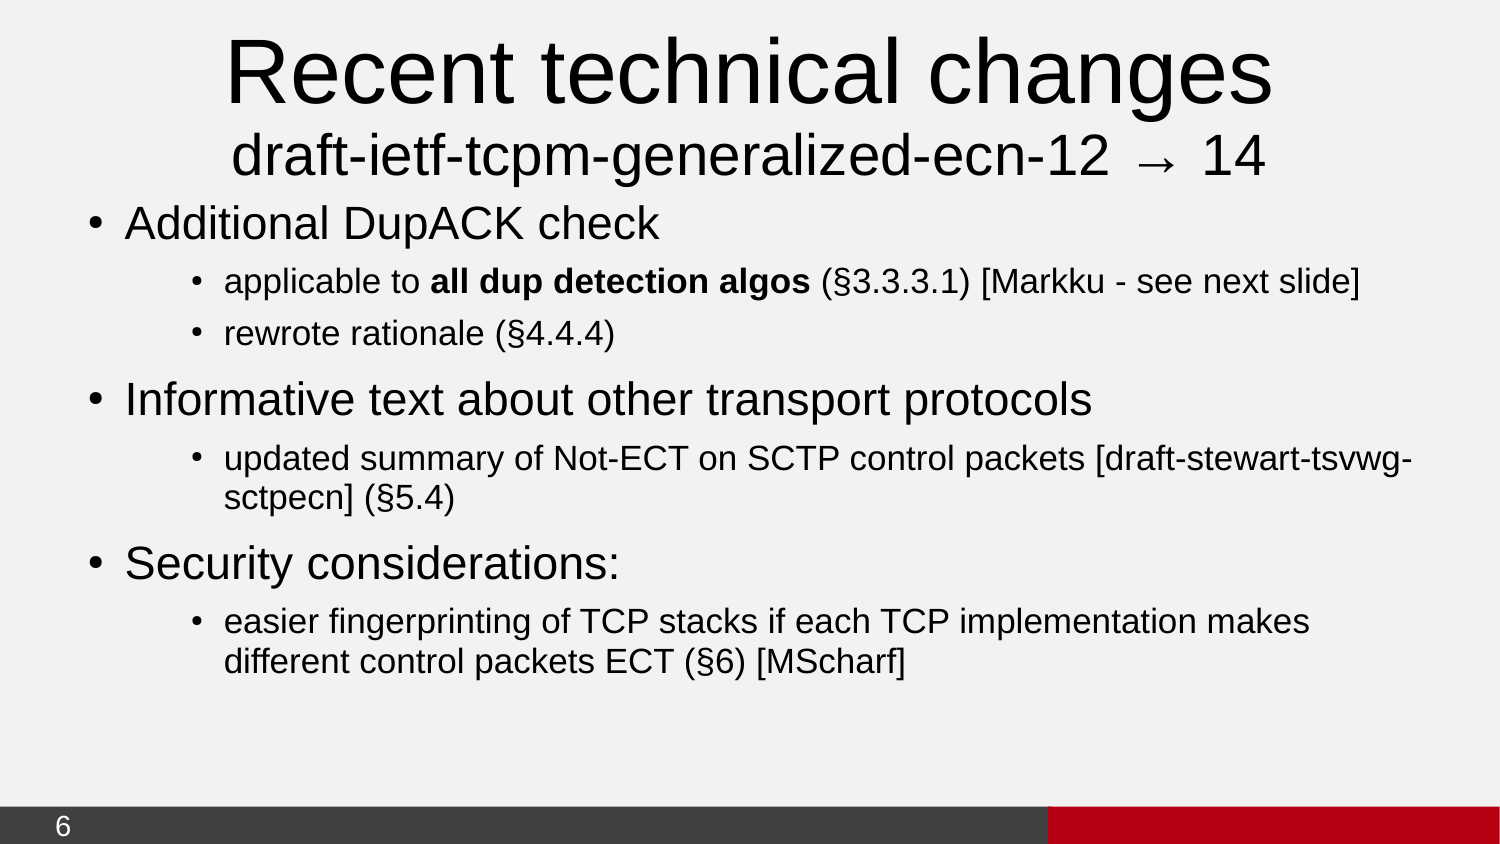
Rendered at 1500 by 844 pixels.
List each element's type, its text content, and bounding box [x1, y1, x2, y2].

title Recent technical changes draft-ietf-tcpm-generalized-ecn-12 → 14 [75, 20, 1425, 188]
list Additional DupACK check applicable to all dup detection algos (§3.3.3.1) [Markku - see next slide] rewrote rationale (§4.4.4) Informative text about other transport protocols updated summary of Not-ECT on SCTP control packets [draft-stewart-tsvwg-sctpecn] (§5.4) Security considerations: easier fingerprinting of TCP stacks if each TCP implementation makes different control packets ECT (§6) [MScharf] [75, 197, 1425, 687]
